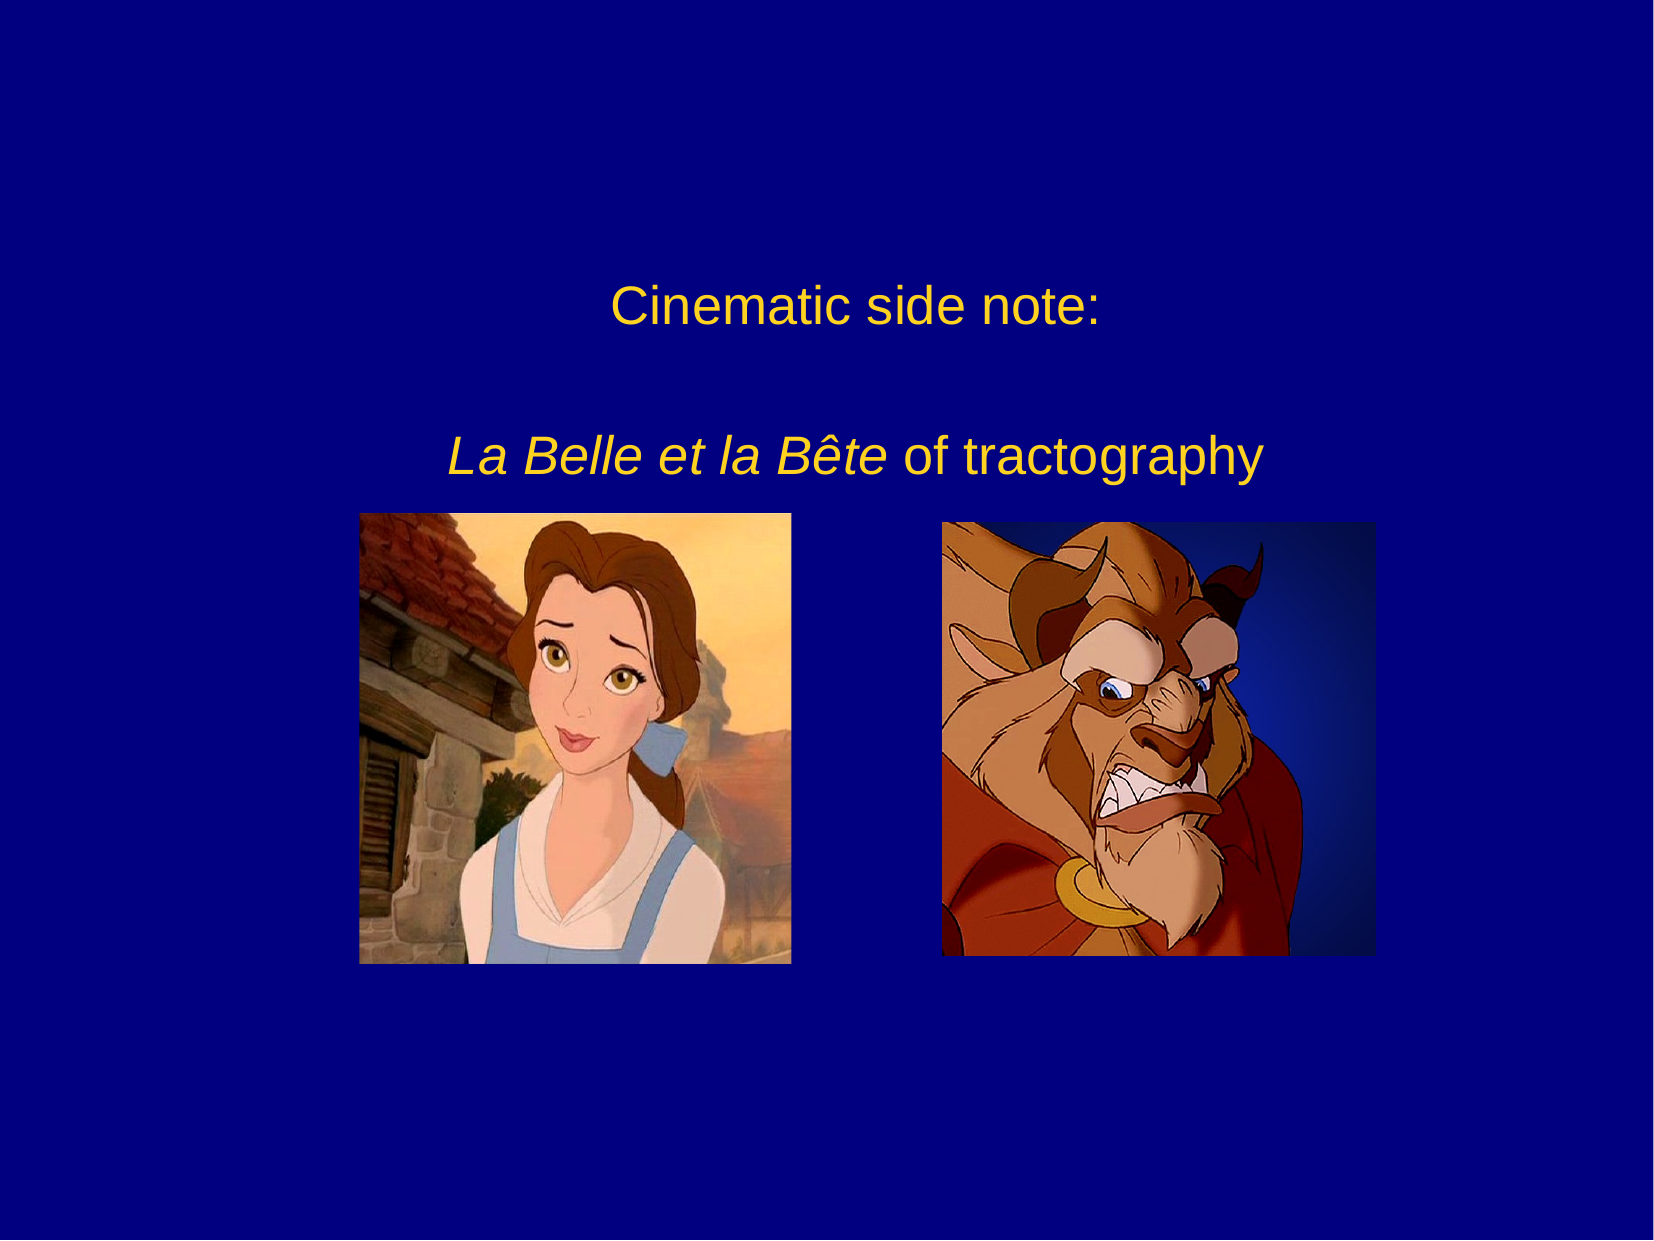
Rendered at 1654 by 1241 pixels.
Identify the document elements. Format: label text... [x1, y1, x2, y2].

picture [942, 522, 1376, 956]
picture [359, 513, 792, 964]
text_box Cinematic side note: La Belle et la Bête of tractography [433, 253, 1281, 494]
